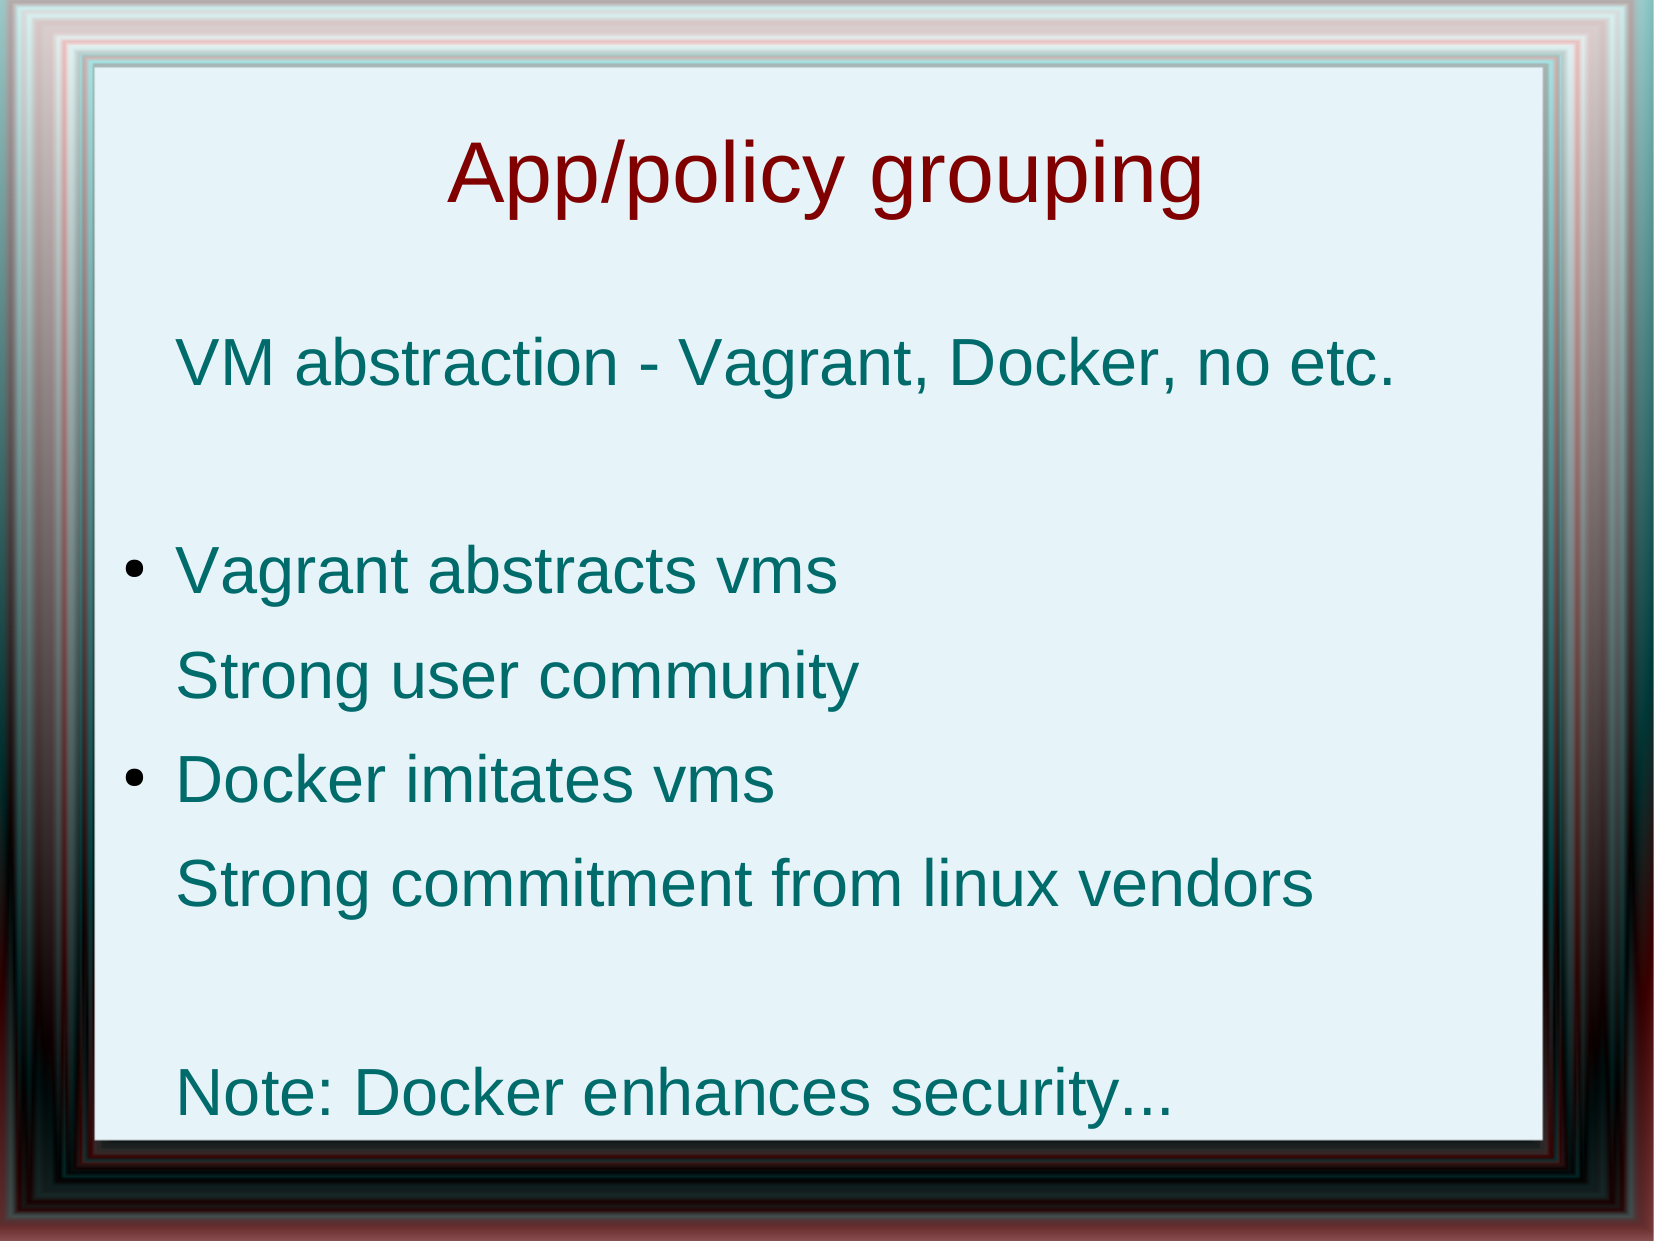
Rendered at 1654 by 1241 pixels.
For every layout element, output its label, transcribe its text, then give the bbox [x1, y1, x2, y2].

title App/policy grouping [118, 88, 1536, 257]
picture [0, 0, 1654, 1241]
list VM abstraction - Vagrant, Docker, no etc. Vagrant abstracts vms Strong user community Docker imitates vms Strong commitment from linux vendors Note: Docker enhances security... [105, 324, 1493, 1128]
